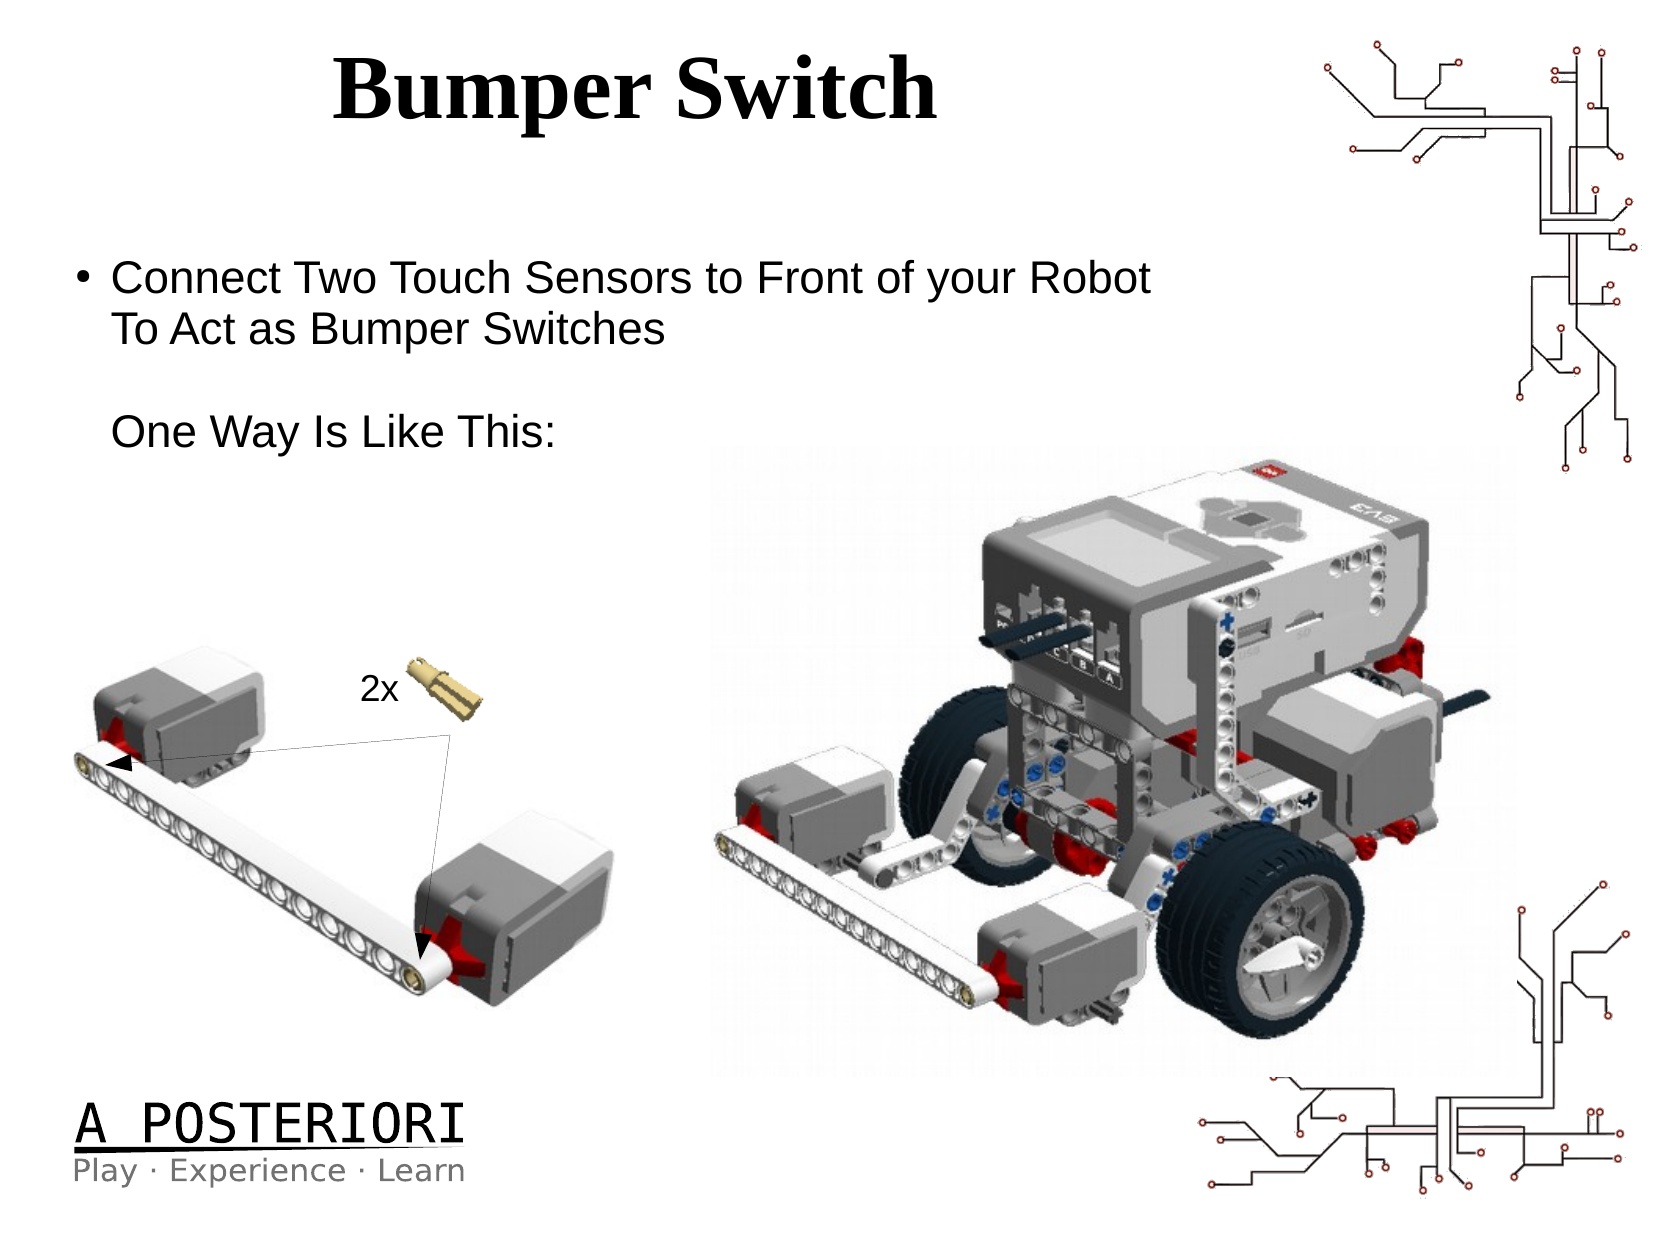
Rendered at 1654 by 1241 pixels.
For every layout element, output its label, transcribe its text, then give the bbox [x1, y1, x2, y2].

picture [73, 1101, 466, 1189]
title Bumper Switch [11, 0, 1261, 190]
picture [73, 623, 616, 1031]
text_box Connect Two Touch Sensors to Front of your Robot To Act as Bumper Switches One Way Is Like This: [60, 193, 1210, 1006]
text_box 2x [345, 660, 421, 717]
picture [711, 35, 1643, 1201]
